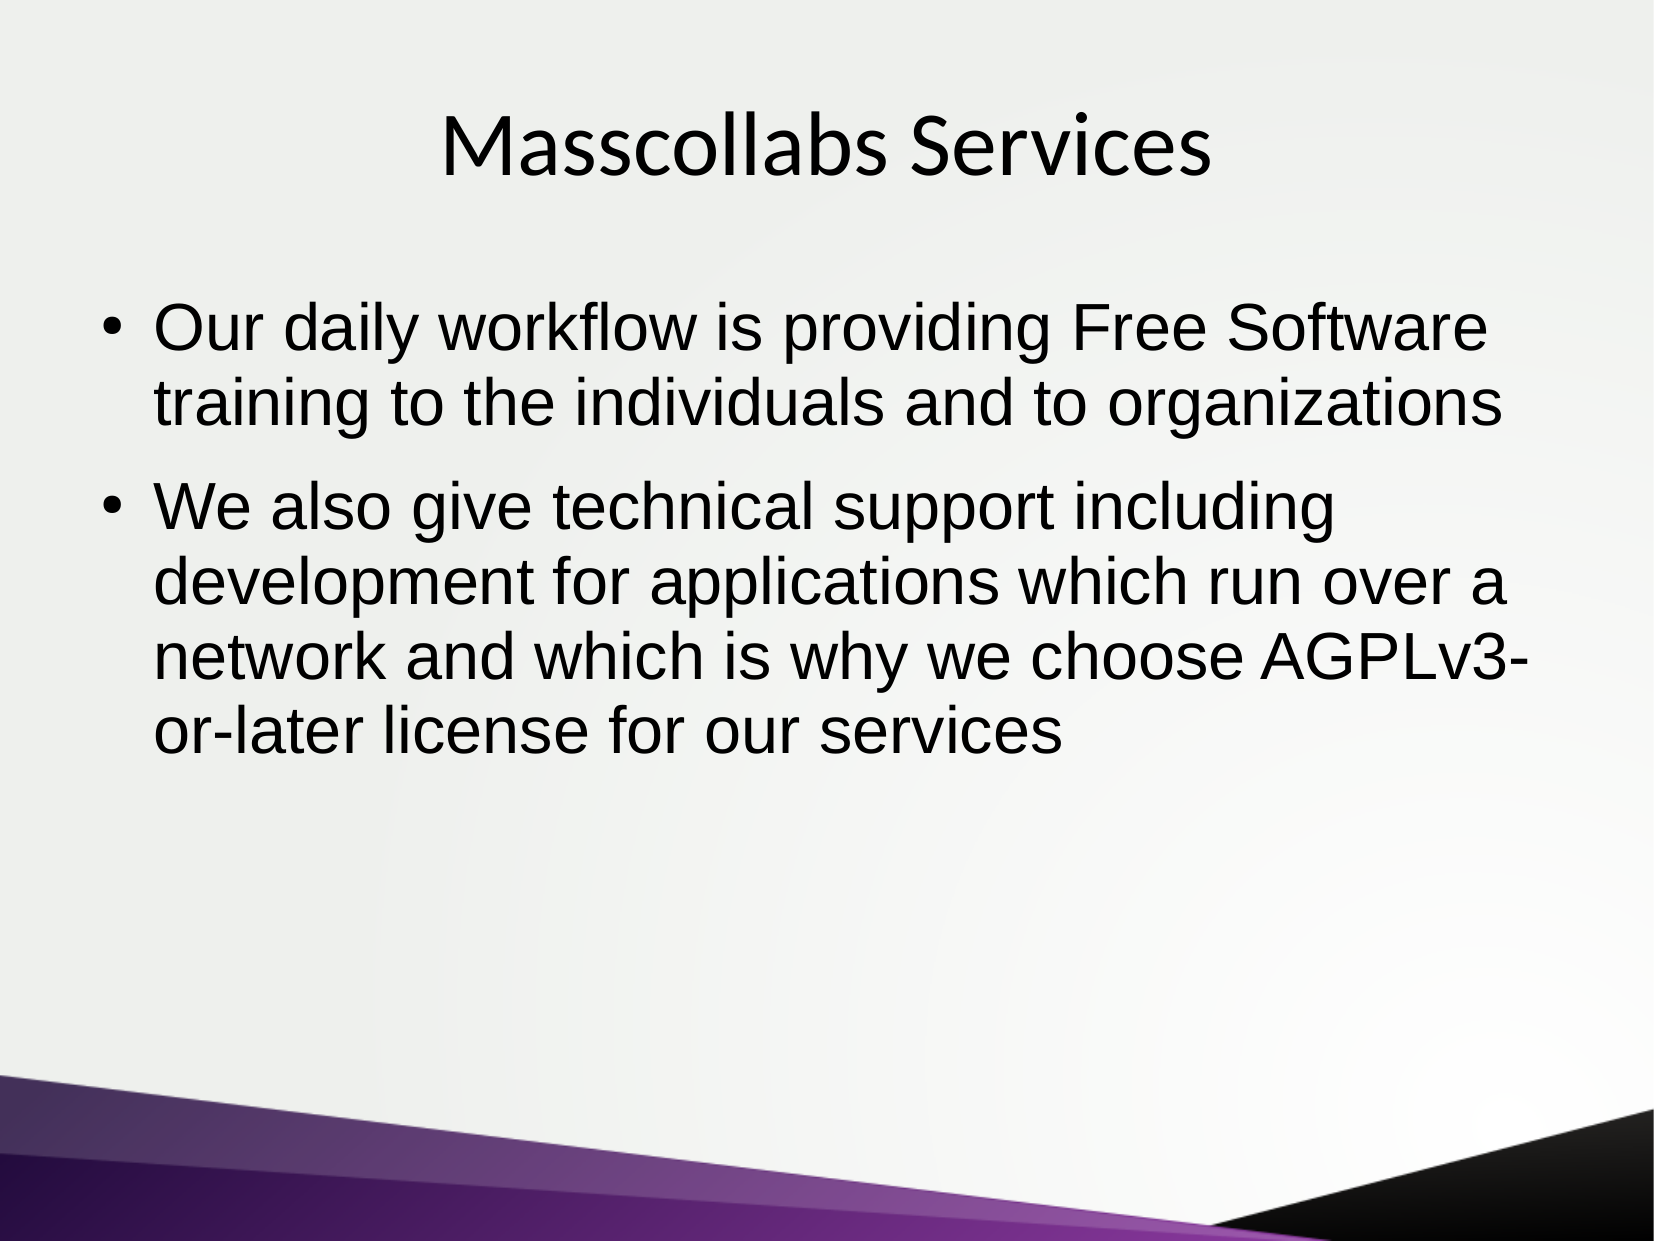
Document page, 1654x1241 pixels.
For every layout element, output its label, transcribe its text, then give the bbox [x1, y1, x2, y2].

list Our daily workflow is providing Free Software training to the individuals and to organizations We also give technical support including development for applications which run over a network and which is why we choose AGPLv3-or-later license for our services [82, 290, 1571, 1010]
title Masscollabs Services [82, 49, 1571, 257]
picture [0, 0, 1654, 1241]
